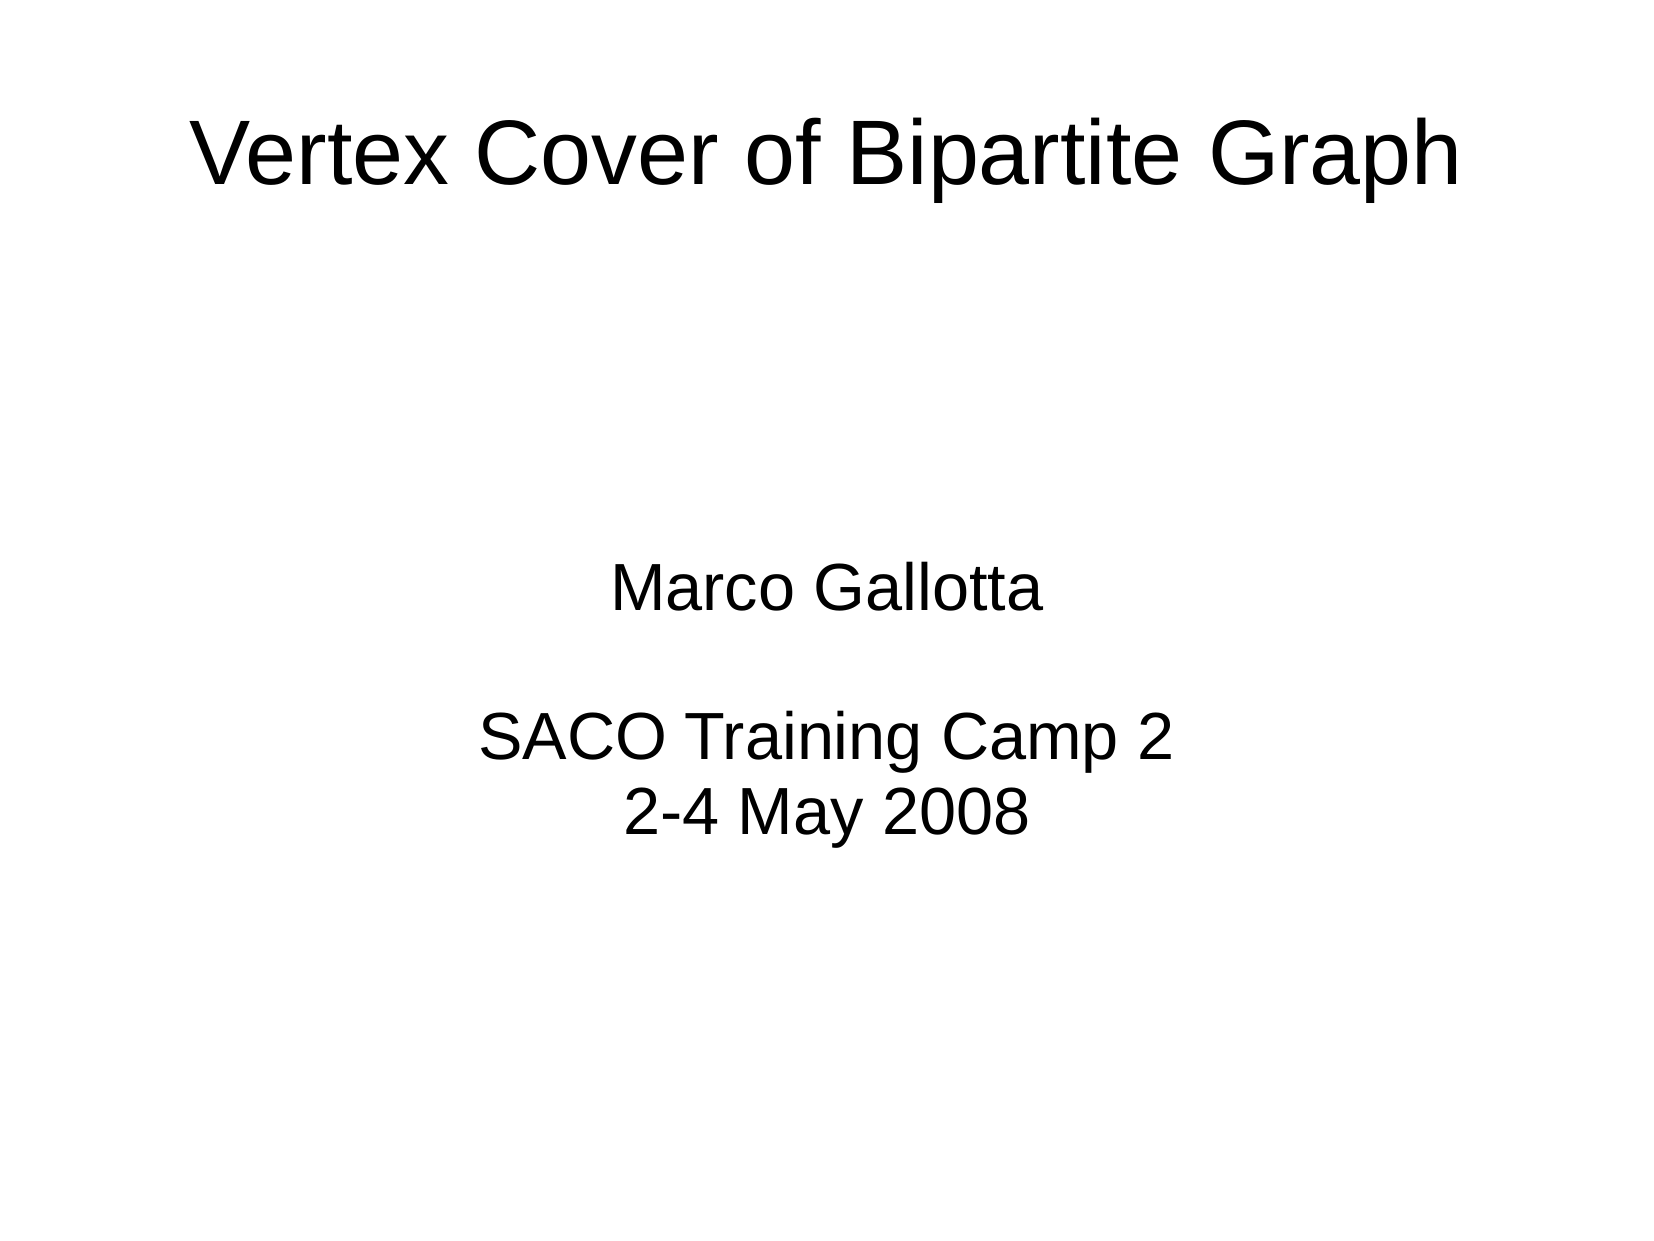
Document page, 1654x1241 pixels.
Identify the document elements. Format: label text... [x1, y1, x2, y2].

title Vertex Cover of Bipartite Graph [82, 56, 1571, 250]
subtitle Marco Gallotta SACO Training Camp 2 2-4 May 2008 [82, 297, 1571, 1102]
